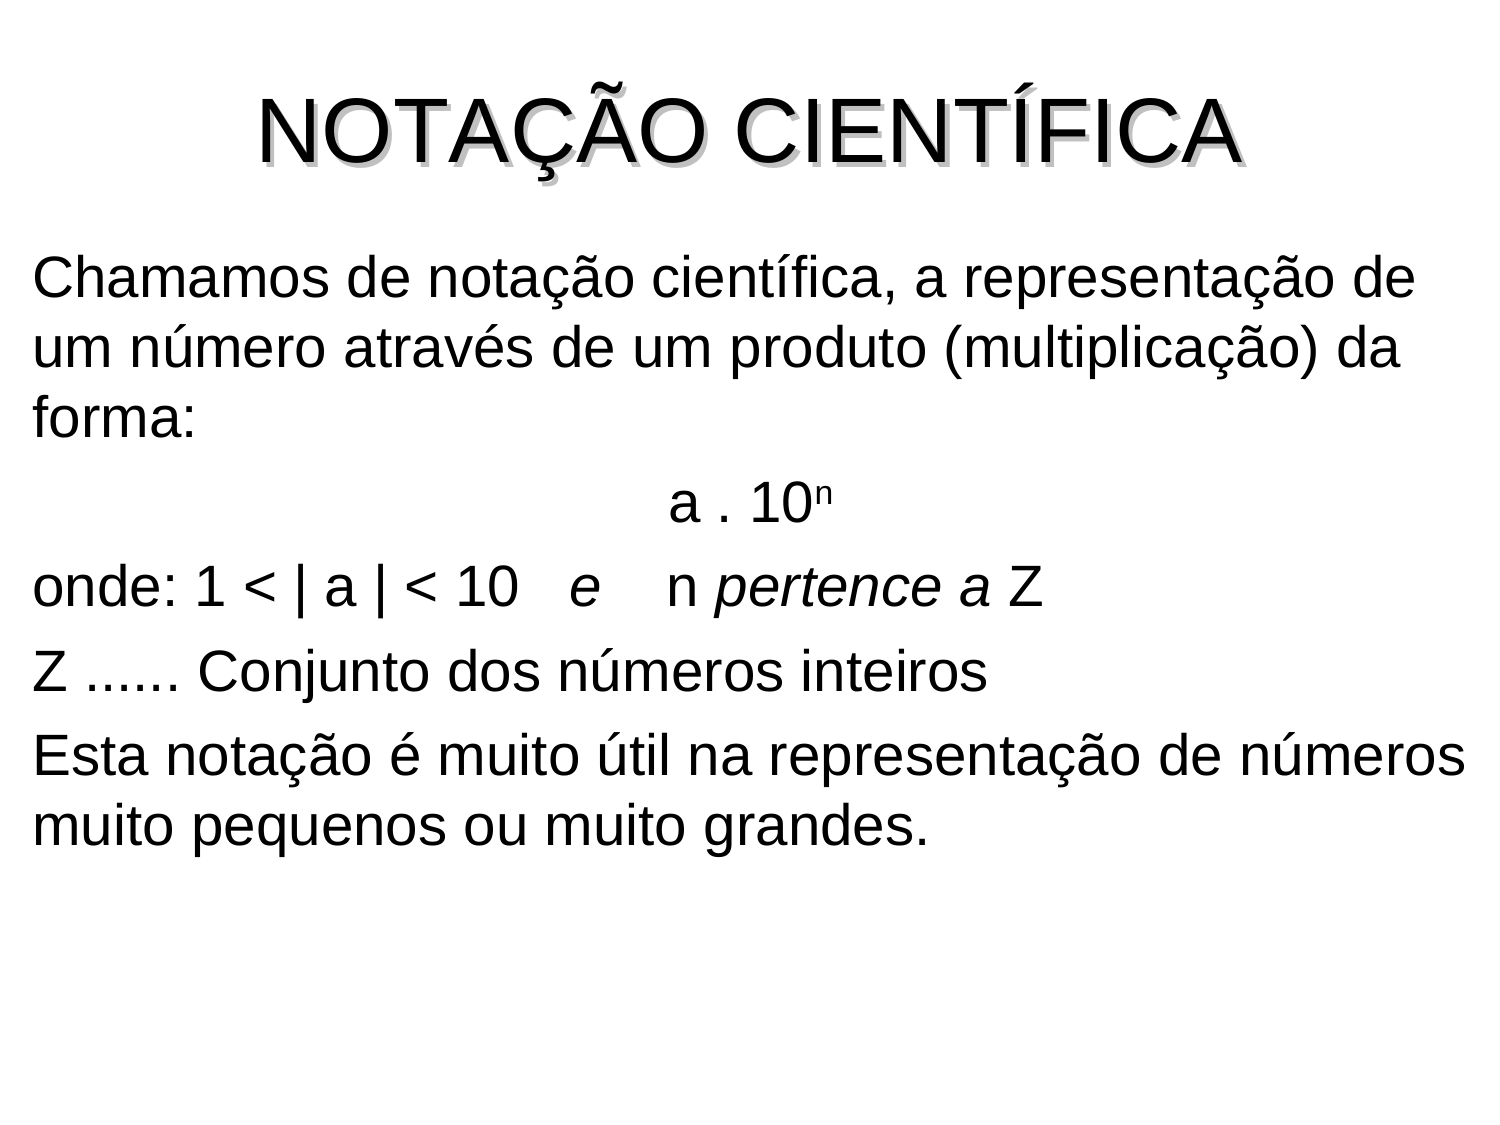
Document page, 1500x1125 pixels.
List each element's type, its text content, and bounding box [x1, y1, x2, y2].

subtitle Chamamos de notação científica, a representação de um número através de um produto (multiplicação) da forma: a . 10n onde: 1 < | a | < 10 e n pertence a Z Z ...... Conjunto dos números inteiros Esta notação é muito útil na representação de números muito pequenos ou muito grandes. [17, 231, 1500, 941]
title NOTAÇÃO CIENTÍFICA [0, 32, 1500, 220]
